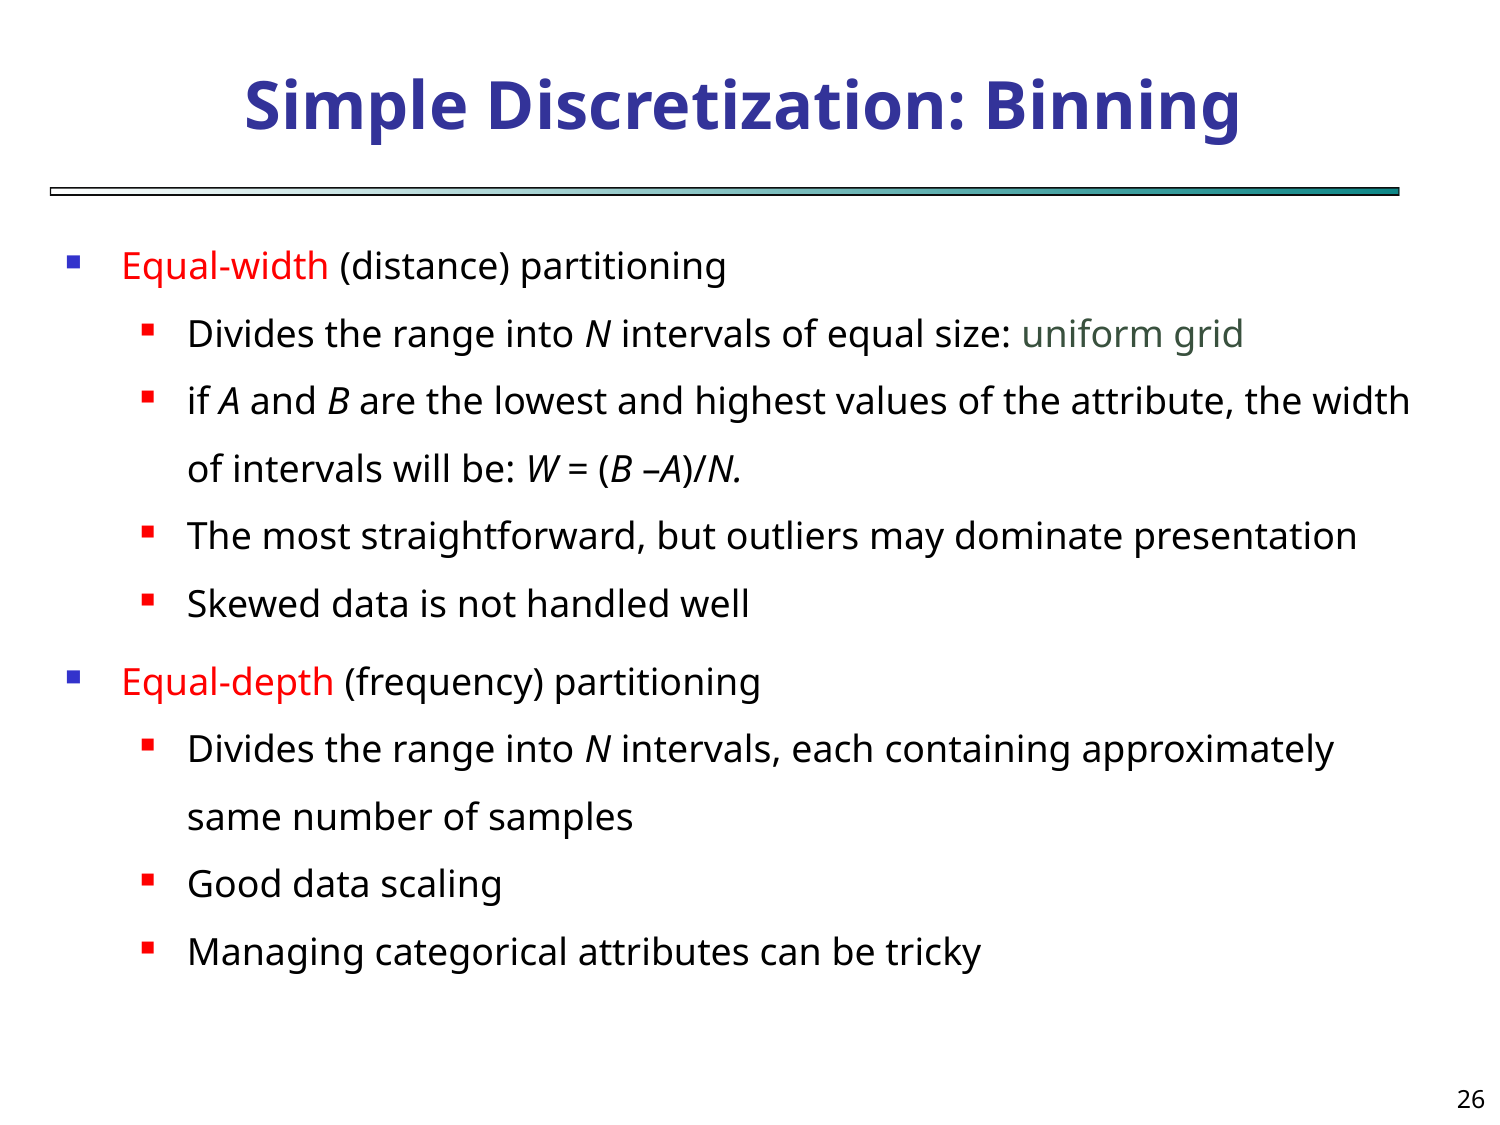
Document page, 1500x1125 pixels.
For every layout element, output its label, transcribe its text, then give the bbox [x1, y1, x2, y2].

text_box <number> [1187, 1062, 1500, 1125]
title Simple Discretization: Binning [0, 49, 1500, 150]
list Equal-width (distance) partitioning Divides the range into N intervals of equal size: uniform grid if A and B are the lowest and highest values of the attribute, the width of intervals will be: W = (B –A)/N. The most straightforward, but outliers may dominate presentation Skewed data is not handled well Equal-depth (frequency) partitioning Divides the range into N intervals, each containing approximately same number of samples Good data scaling Managing categorical attributes can be tricky [49, 212, 1438, 1063]
